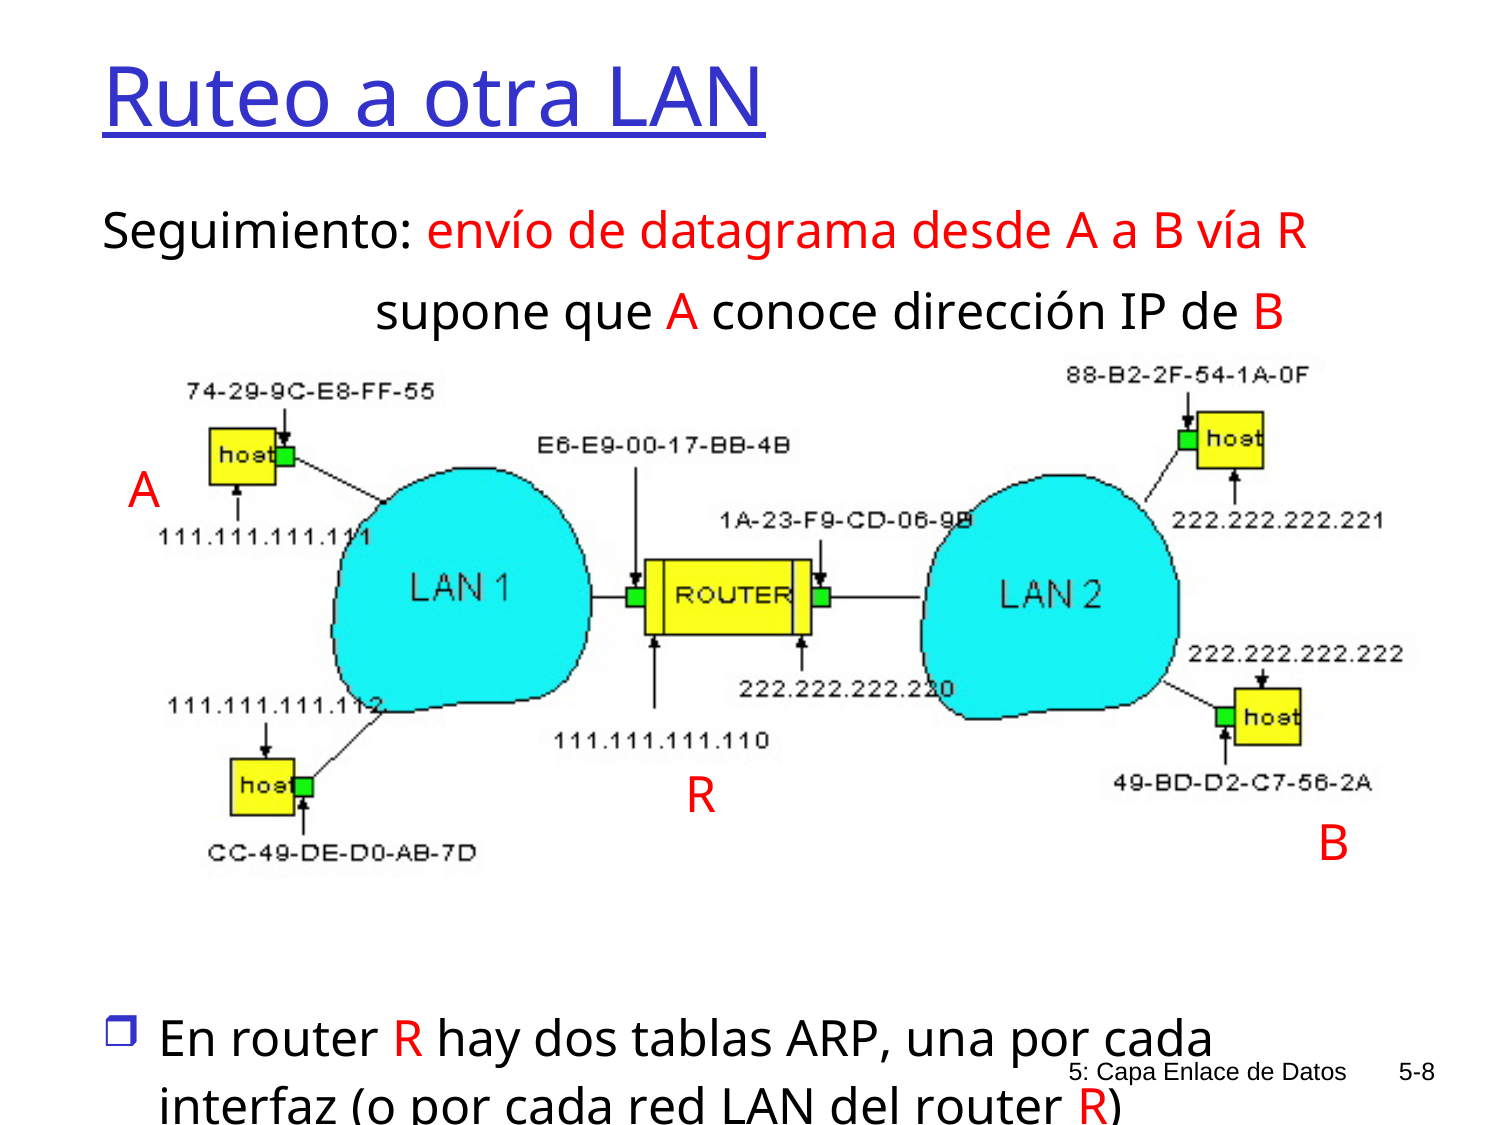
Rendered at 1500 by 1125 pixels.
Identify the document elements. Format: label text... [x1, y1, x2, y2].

title Ruteo a otra LAN [87, 0, 1363, 187]
picture [1363, 353, 1438, 878]
list Seguimiento: envío de datagrama desde A a B vía R supone que A conoce dirección IP de B En router R hay dos tablas ARP, una por cada interfaz (o por cada red LAN del router R) [87, 187, 1363, 1108]
text_box B [1302, 802, 1365, 878]
text_box R [670, 754, 732, 831]
text_box A [113, 449, 176, 526]
